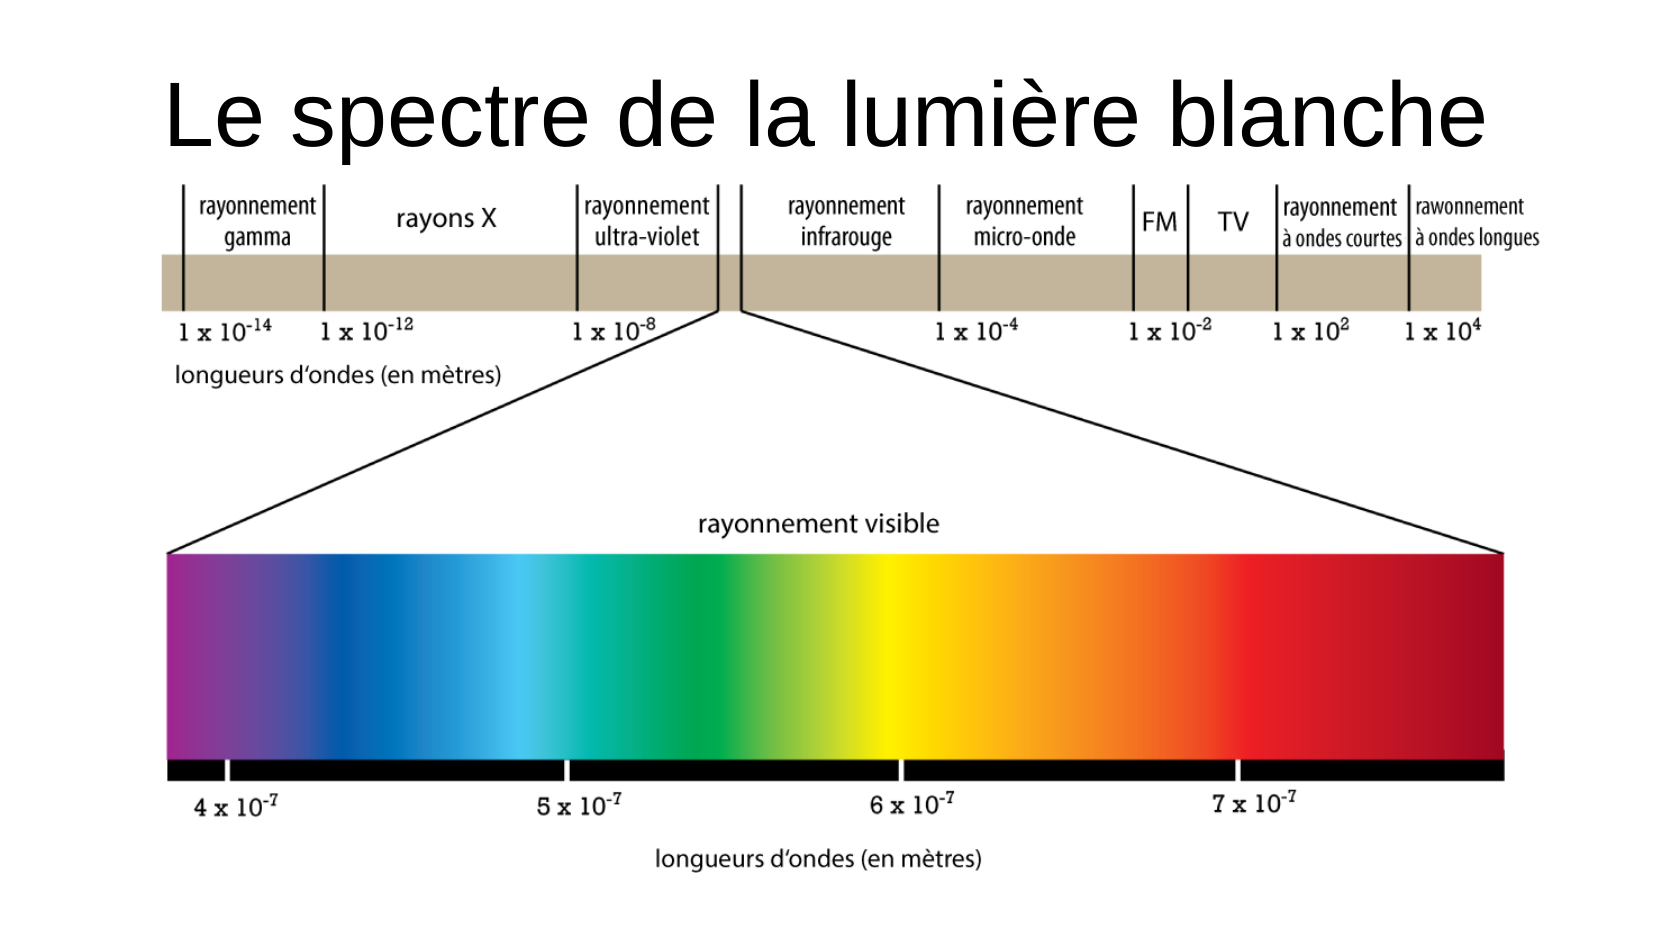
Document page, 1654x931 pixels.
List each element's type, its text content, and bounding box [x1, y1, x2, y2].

picture [118, 181, 1552, 898]
title Le spectre de la lumière blanche [82, 37, 1571, 193]
